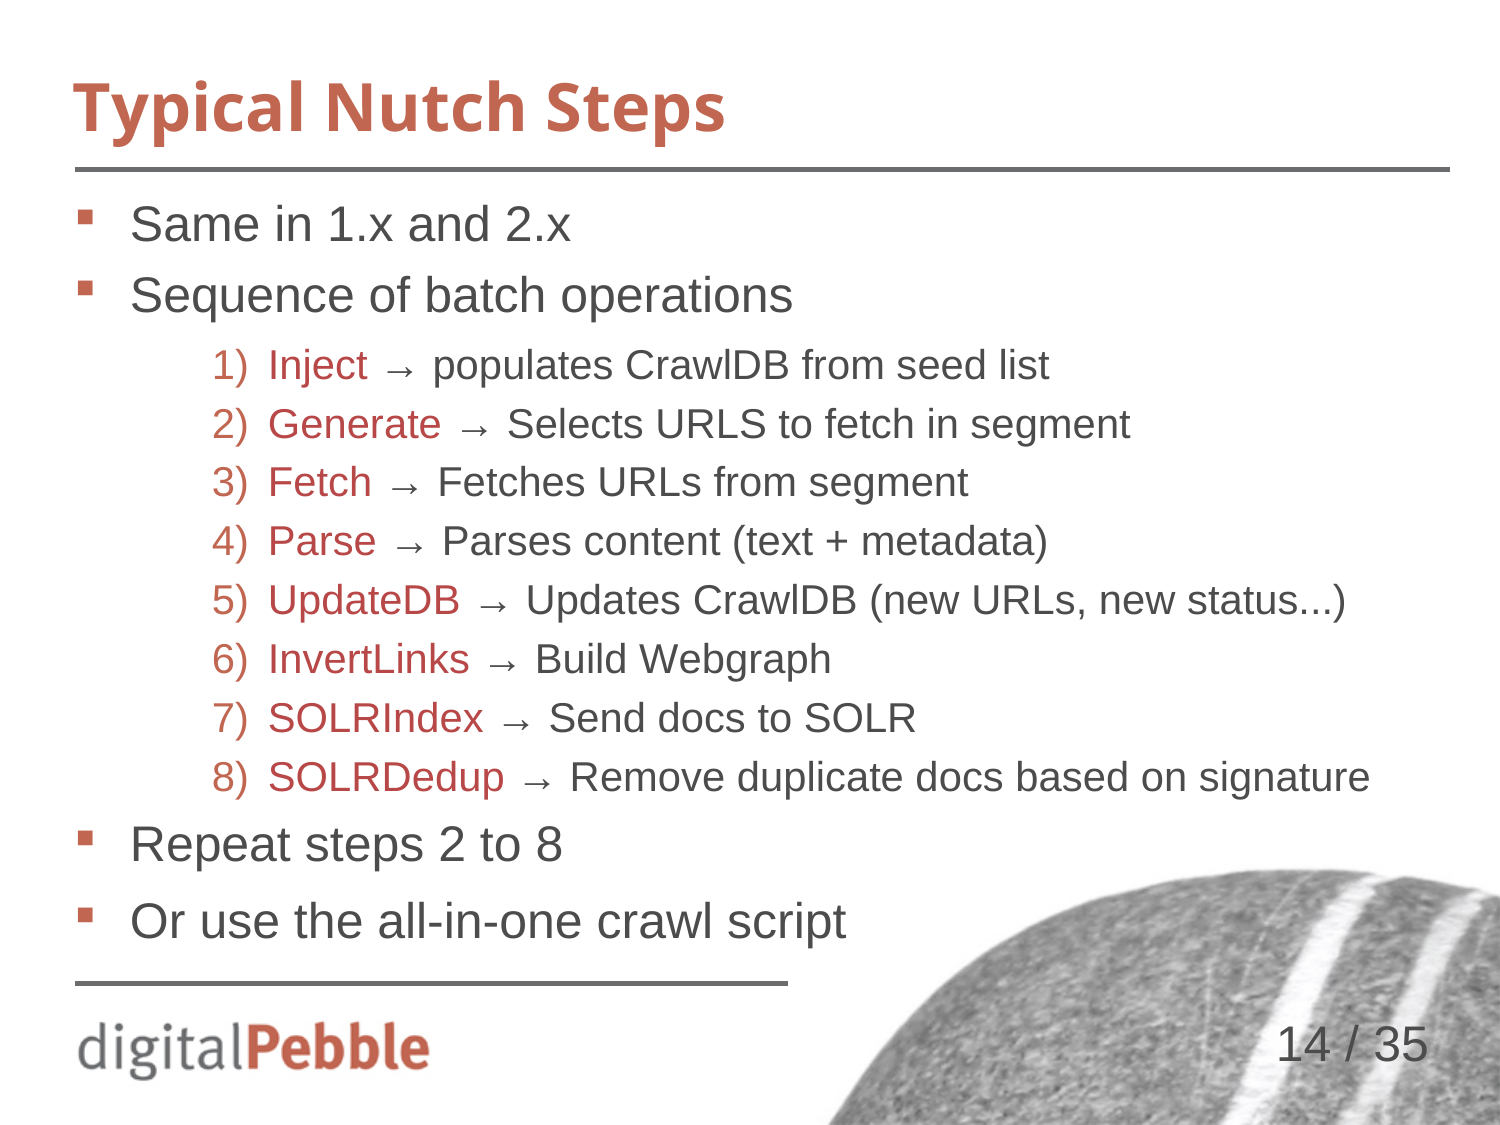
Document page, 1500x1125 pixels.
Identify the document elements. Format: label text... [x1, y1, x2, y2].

list Same in 1.x and 2.x [59, 188, 1388, 272]
list Inject → populates CrawlDB from seed list Generate → Selects URLS to fetch in segment Fetch → Fetches URLs from segment Parse → Parses content (text + metadata) UpdateDB → Updates CrawlDB (new URLs, new status...) InvertLinks → Build Webgraph SOLRIndex → Send docs to SOLR SOLRDedup → Remove duplicate docs based on signature [197, 333, 1467, 827]
list Sequence of batch operations [59, 272, 1388, 343]
title Typical Nutch Steps [57, 37, 1438, 174]
picture [0, 0, 1500, 1125]
list Repeat steps 2 to 8 [59, 809, 1388, 892]
list Or use the all-in-one crawl script [59, 892, 1388, 969]
